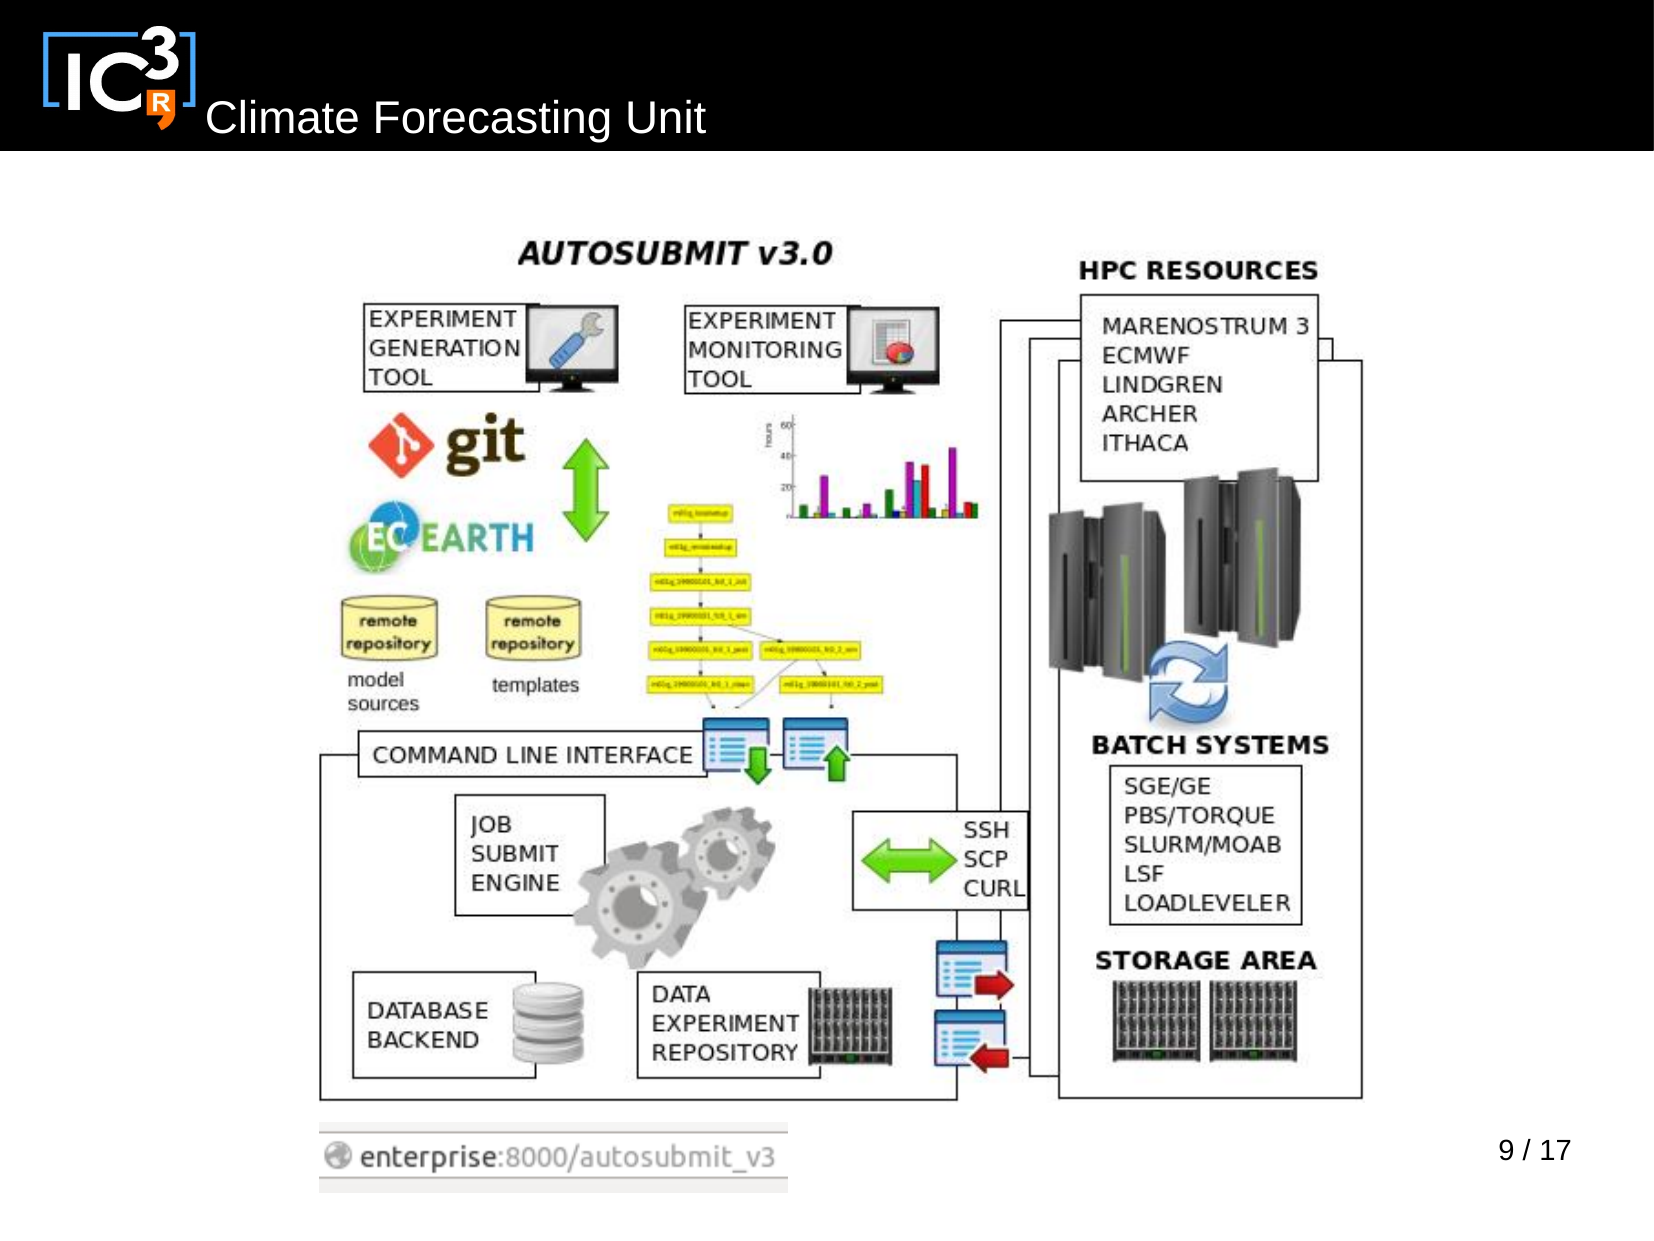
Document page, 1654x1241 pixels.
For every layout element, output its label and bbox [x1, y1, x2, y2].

picture [319, 1122, 788, 1193]
picture [318, 236, 1365, 1103]
picture [211, 105, 231, 130]
picture [1, 0, 231, 150]
